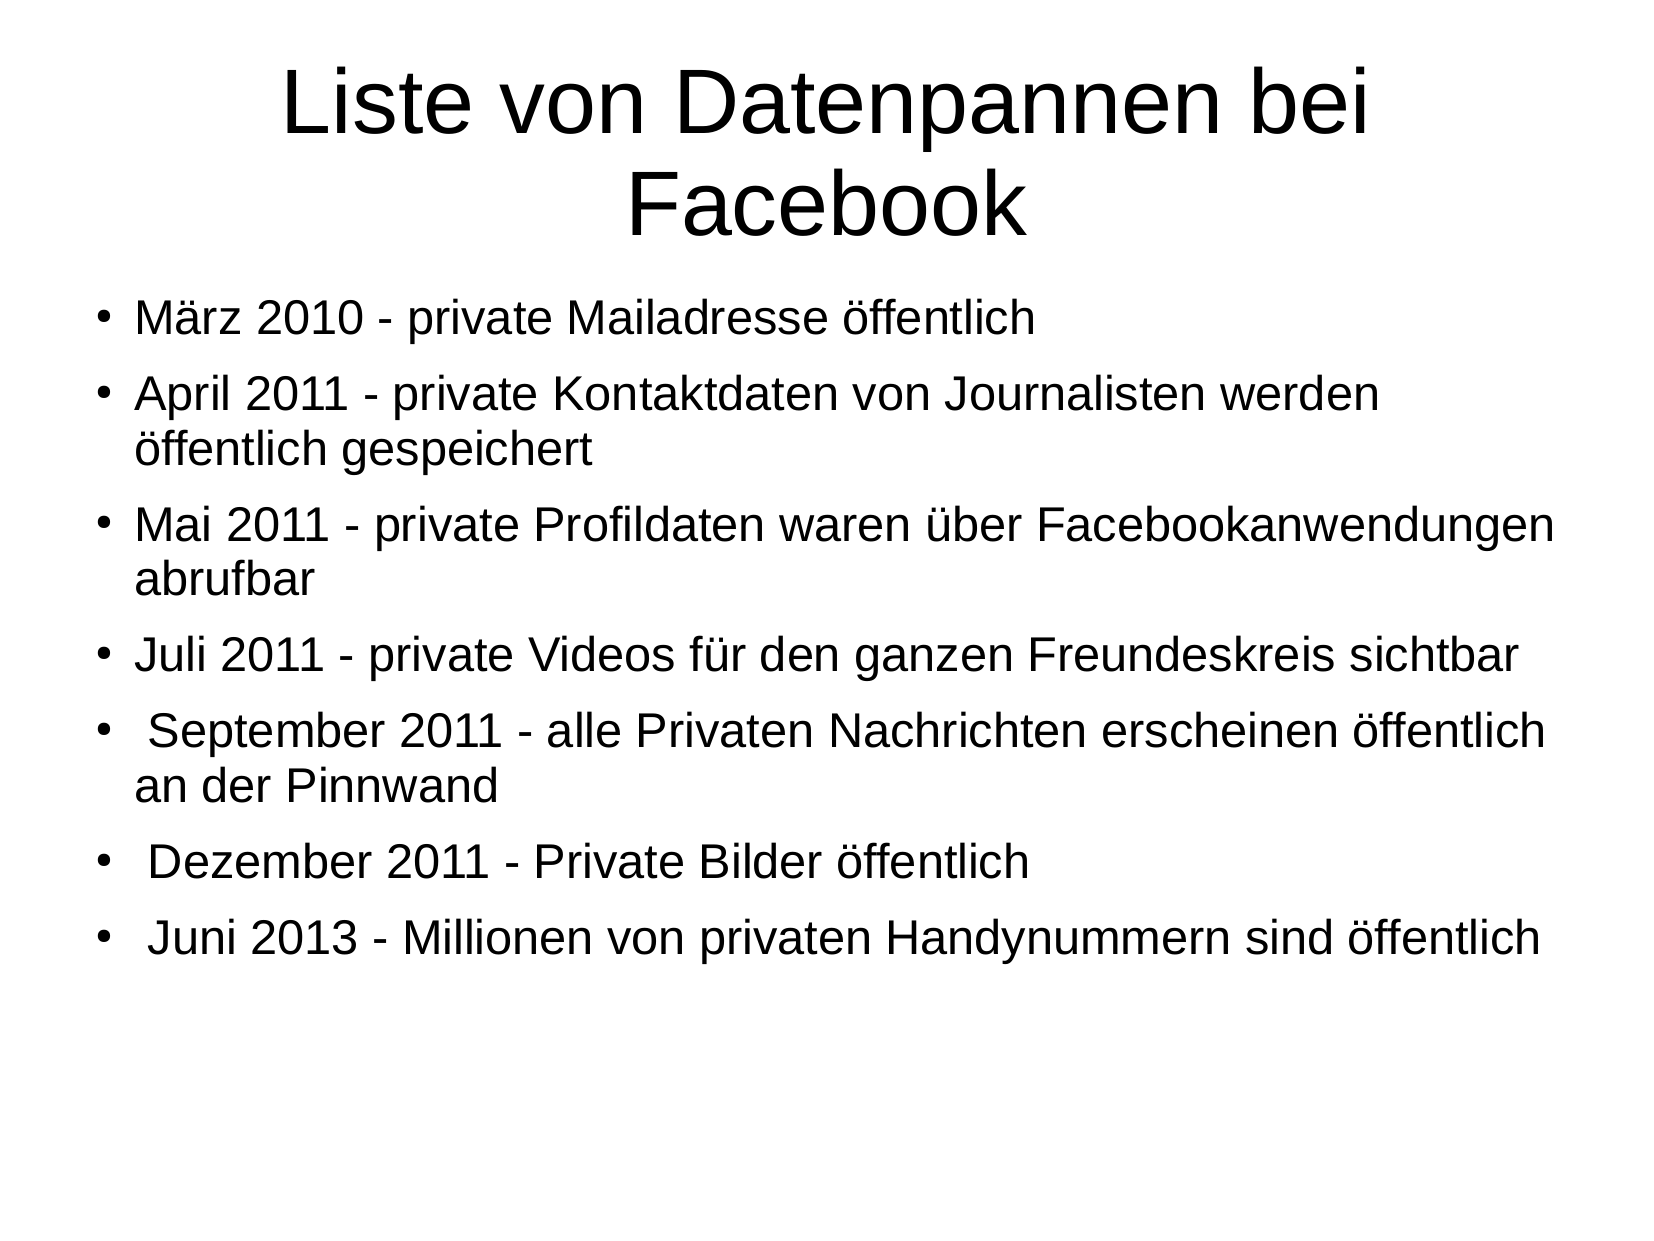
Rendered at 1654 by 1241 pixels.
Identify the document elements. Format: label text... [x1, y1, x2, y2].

title Liste von Datenpannen bei Facebook [82, 49, 1571, 257]
list März 2010 - private Mailadresse öffentlich April 2011 - private Kontaktdaten von Journalisten werden öffentlich gespeichert Mai 2011 - private Profildaten waren über Facebookanwendungen abrufbar Juli 2011 - private Videos für den ganzen Freundeskreis sichtbar September 2011 - alle Privaten Nachrichten erscheinen öffentlich an der Pinnwand Dezember 2011 - Private Bilder öffentlich Juni 2013 - Millionen von privaten Handynummern sind öffentlich [82, 290, 1571, 1010]
